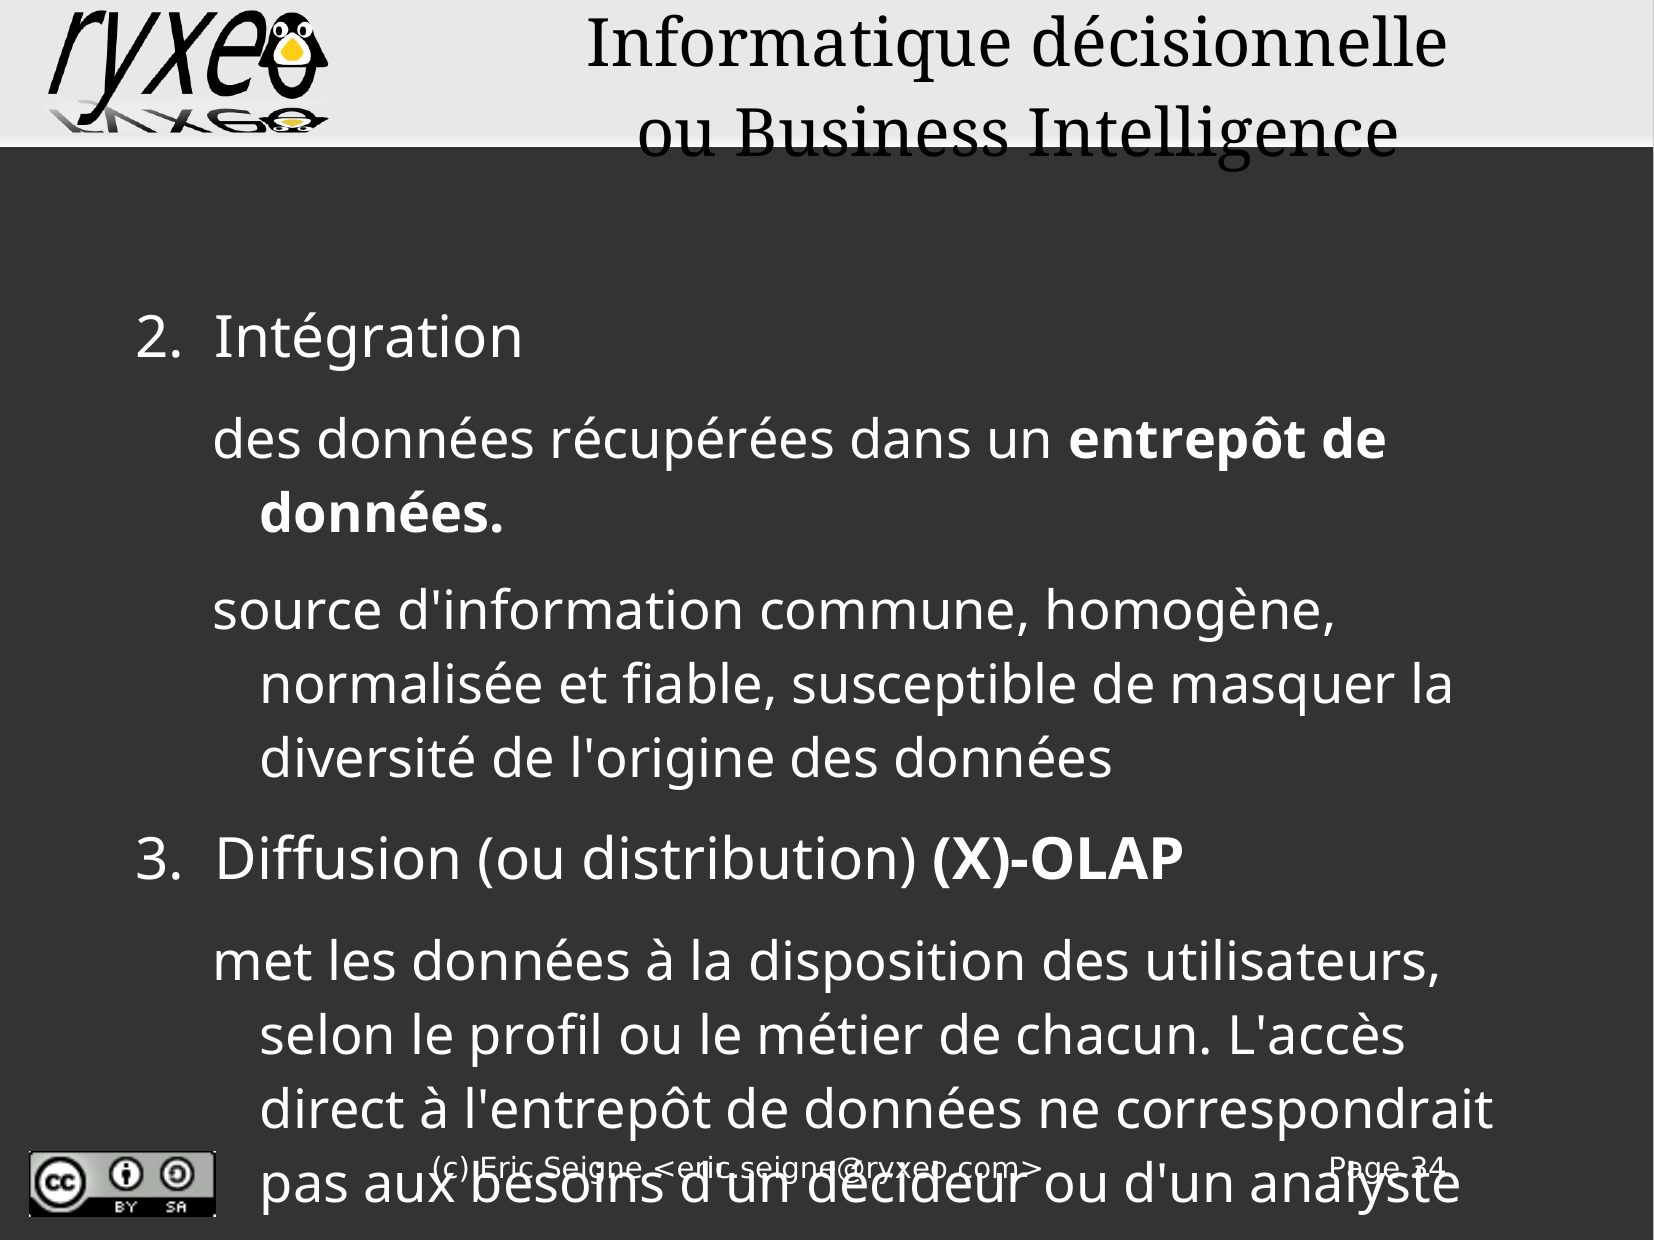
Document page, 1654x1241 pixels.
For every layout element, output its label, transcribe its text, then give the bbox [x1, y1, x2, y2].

picture [0, 0, 1654, 147]
list 2. Intégration des données récupérées dans un entrepôt de données. source d'information commune, homogène, normalisée et fiable, susceptible de masquer la diversité de l'origine des données 3. Diffusion (ou distribution) (X)-OLAP met les données à la disposition des utilisateurs, selon le profil ou le métier de chacun. L'accès direct à l'entrepôt de données ne correspondrait pas aux besoins d'un décideur ou d'un analyste [118, 295, 1522, 1160]
title Informatique décisionnelle ou Business Intelligence [442, 7, 1595, 164]
picture [29, 1151, 216, 1217]
